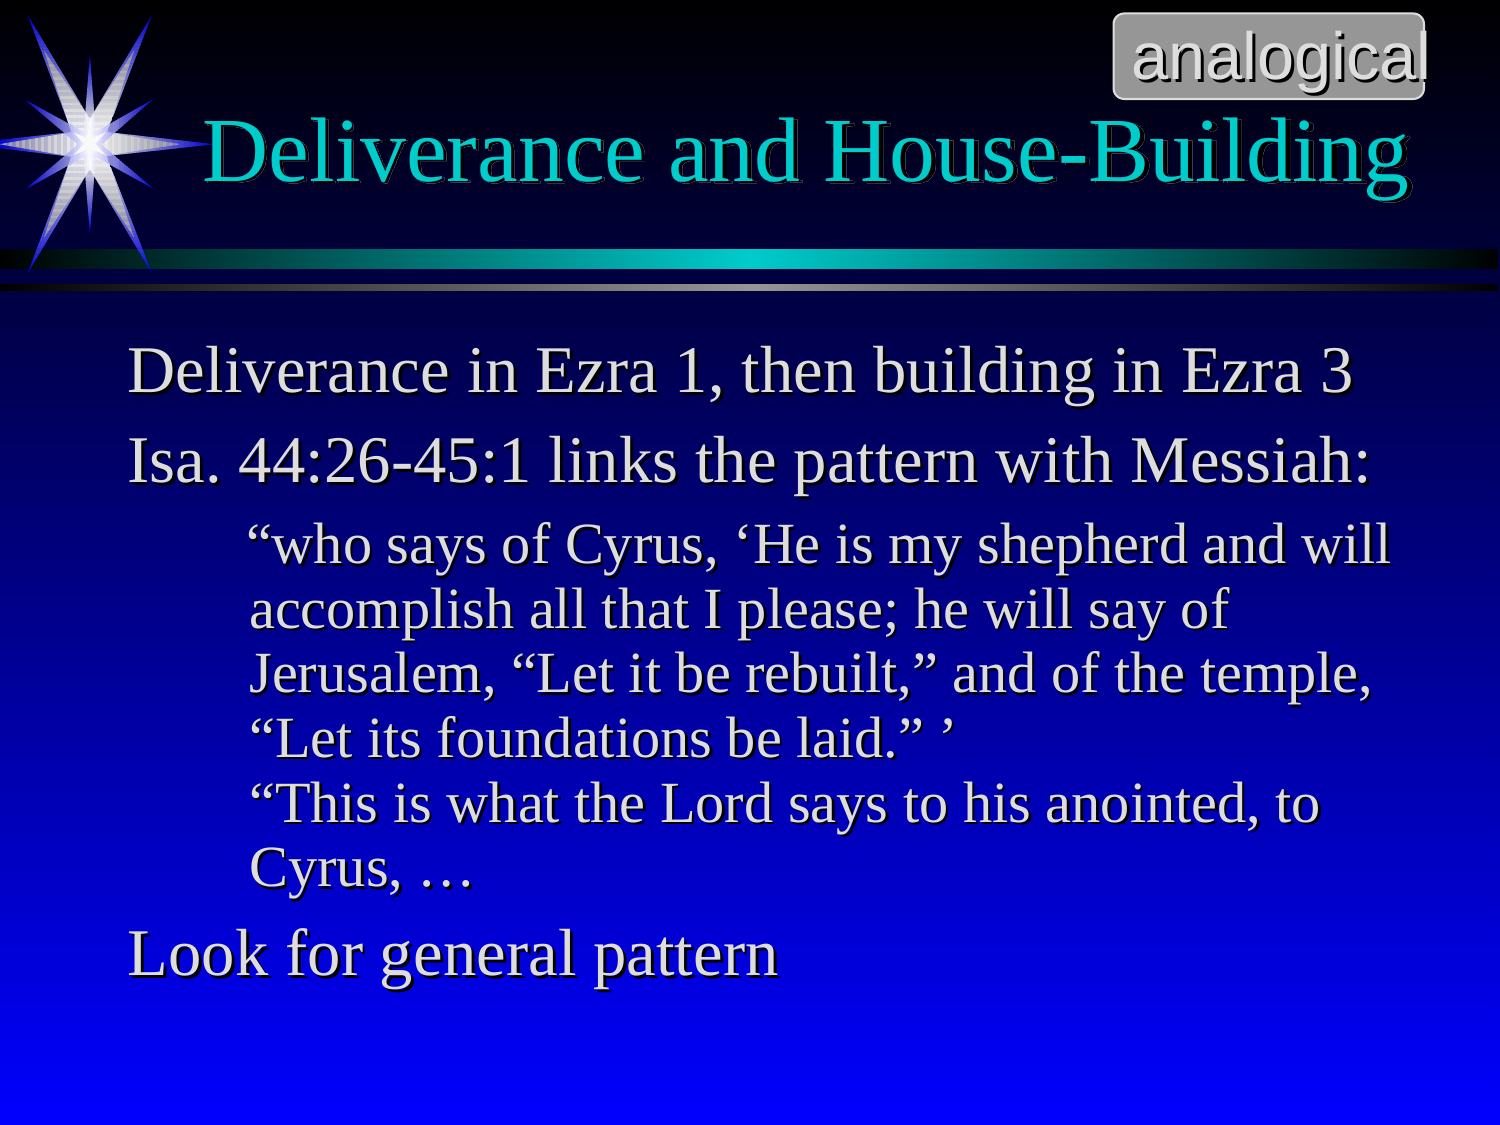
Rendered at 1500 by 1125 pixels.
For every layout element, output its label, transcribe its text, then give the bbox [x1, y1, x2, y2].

list Deliverance in Ezra 1, then building in Ezra 3 Isa. 44:26-45:1 links the pattern with Messiah: “who says of Cyrus, ‘He is my shepherd and will accomplish all that I please; he will say of Jerusalem, “Let it be rebuilt,” and of the temple, “Let its foundations be laid.” ’ “This is what the Lord says to his anointed, to Cyrus, … Look for general pattern [112, 324, 1463, 1001]
text_box analogical [1113, 13, 1424, 99]
title Deliverance and House-Building [187, 56, 1463, 244]
